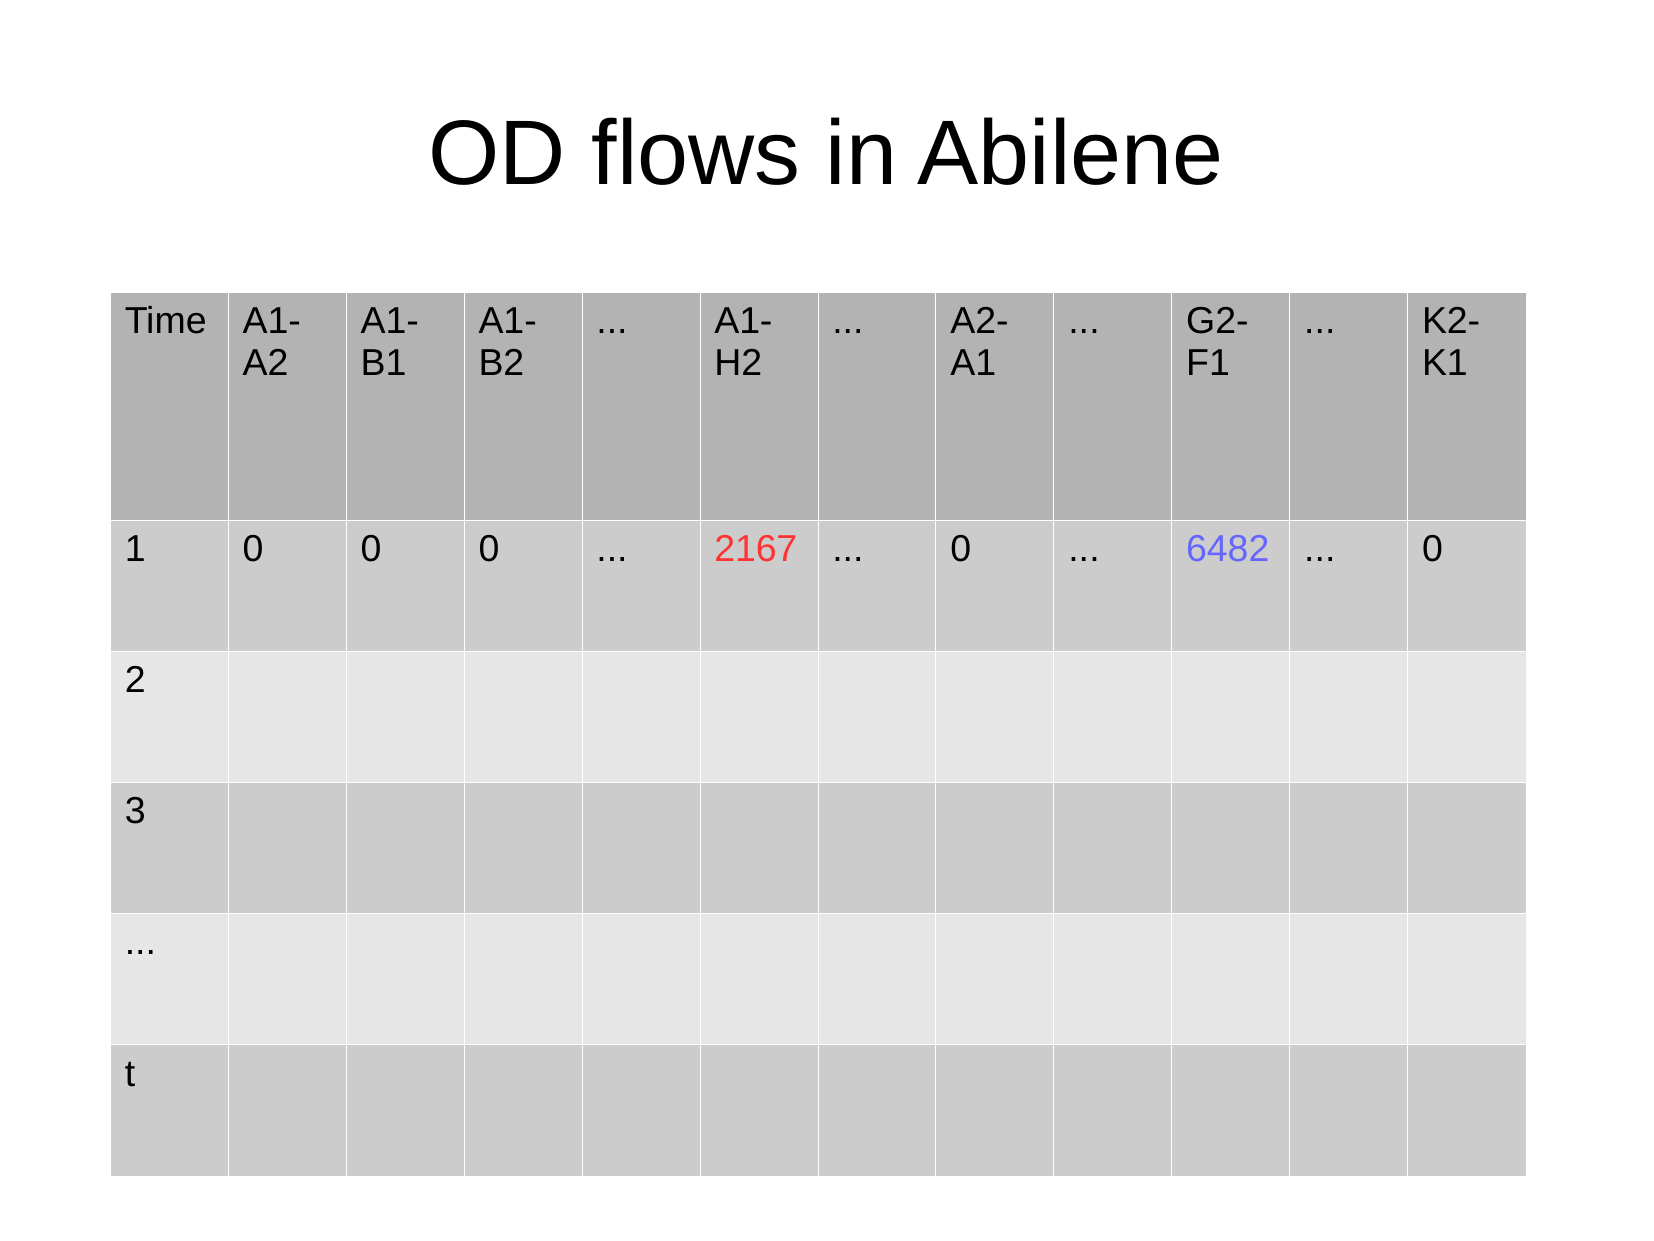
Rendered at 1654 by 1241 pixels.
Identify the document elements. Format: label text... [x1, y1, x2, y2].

table_header ... [1054, 293, 1171, 520]
table_cell [347, 783, 464, 913]
table_header ... [819, 293, 935, 520]
table_cell [936, 783, 1053, 913]
table_cell 0 [465, 521, 582, 651]
table_cell [1408, 783, 1526, 913]
table_cell 0 [229, 521, 346, 651]
table_header ... [583, 293, 700, 520]
table_header A1-B2 [465, 293, 582, 520]
table_cell ... [819, 521, 935, 651]
table_cell [229, 914, 346, 1044]
table_cell [583, 652, 700, 782]
table_cell [1054, 652, 1171, 782]
table_cell [936, 652, 1053, 782]
table_cell [465, 1045, 582, 1176]
table_cell [583, 914, 700, 1044]
table_cell t [111, 1045, 228, 1176]
table_cell [1290, 652, 1407, 782]
table_cell [1290, 783, 1407, 913]
table_header A1- B1 [347, 293, 464, 520]
table_header A1-H2 [701, 293, 818, 520]
table_header K2-K1 [1408, 293, 1526, 520]
table_cell [347, 652, 464, 782]
table_cell [465, 783, 582, 913]
table_cell [1172, 652, 1289, 782]
table_cell [1408, 652, 1526, 782]
table_cell [1054, 1045, 1171, 1176]
table_cell [347, 1045, 464, 1176]
table_cell [1408, 1045, 1526, 1176]
table_cell 1 [111, 521, 228, 651]
table_cell 2167 [701, 521, 818, 651]
table_cell 0 [1408, 521, 1526, 651]
table_cell 3 [111, 783, 228, 913]
table_cell ... [111, 914, 228, 1044]
table_cell [1172, 1045, 1289, 1176]
table_cell [1408, 914, 1526, 1044]
table_cell [936, 1045, 1053, 1176]
table_cell 0 [347, 521, 464, 651]
table_cell ... [1290, 521, 1407, 651]
table_cell [701, 914, 818, 1044]
table_header Time [111, 293, 228, 520]
table_cell [819, 783, 935, 913]
table_cell [819, 1045, 935, 1176]
table_header G2-F1 [1172, 293, 1289, 520]
table_cell [1172, 914, 1289, 1044]
table_cell [701, 1045, 818, 1176]
table_cell [583, 1045, 700, 1176]
table_header A1-A2 [229, 293, 346, 520]
title OD flows in Abilene [82, 49, 1571, 257]
table_cell [465, 914, 582, 1044]
table_cell [819, 914, 935, 1044]
table_cell [465, 652, 582, 782]
table_cell ... [1054, 521, 1171, 651]
table_cell 2 [111, 652, 228, 782]
table_cell [936, 914, 1053, 1044]
table_cell [229, 1045, 346, 1176]
table_cell ... [583, 521, 700, 651]
table_cell [1054, 783, 1171, 913]
table_cell [583, 783, 700, 913]
table_cell [1290, 1045, 1407, 1176]
table_cell [701, 652, 818, 782]
table_cell [1054, 914, 1171, 1044]
table_header ... [1290, 293, 1407, 520]
table_cell [701, 783, 818, 913]
table_cell [229, 652, 346, 782]
table_cell [819, 652, 935, 782]
table_cell 0 [936, 521, 1053, 651]
table_cell [1290, 914, 1407, 1044]
table_cell 6482 [1172, 521, 1289, 651]
table_cell [229, 783, 346, 913]
table_cell [1172, 783, 1289, 913]
table_cell [347, 914, 464, 1044]
table_header A2-A1 [936, 293, 1053, 520]
